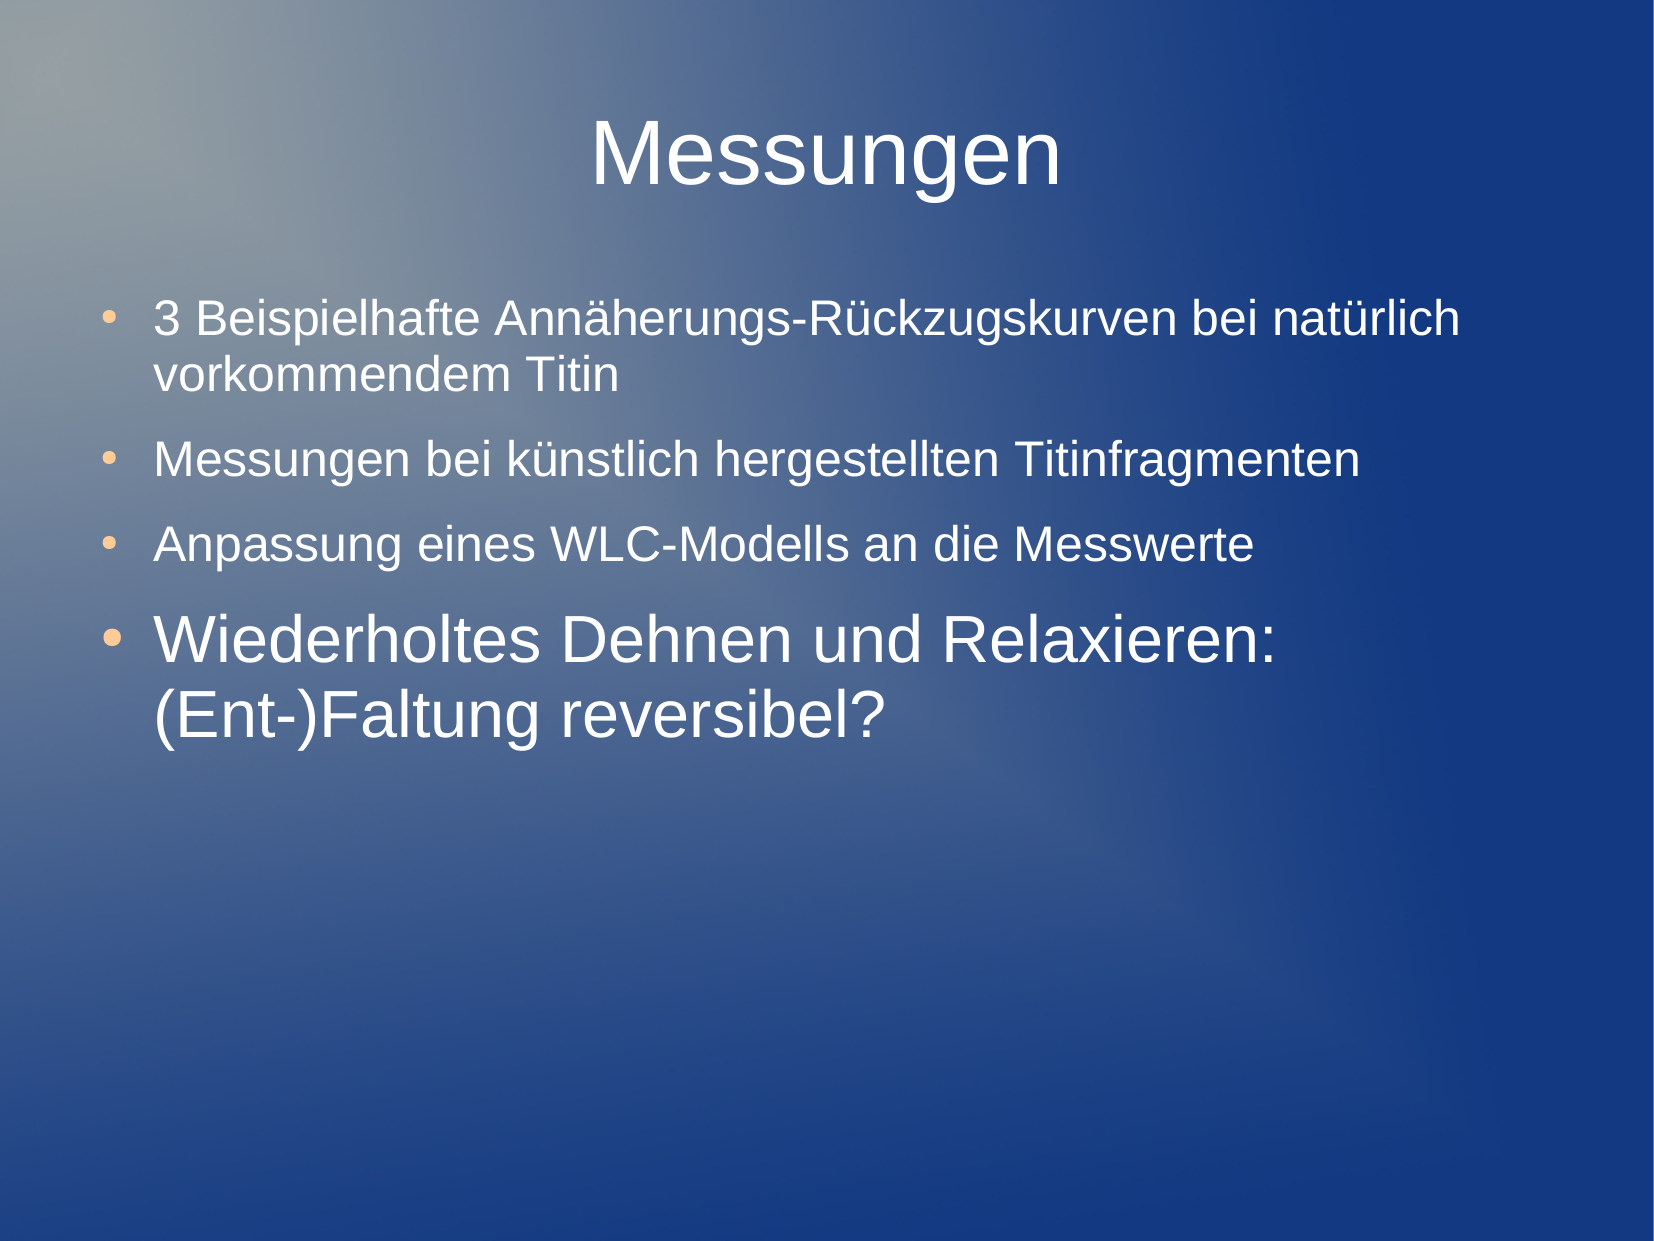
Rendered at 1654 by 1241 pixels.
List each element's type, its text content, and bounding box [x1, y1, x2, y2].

picture [0, 0, 1654, 1241]
title Messungen [82, 49, 1571, 257]
list 3 Beispielhafte Annäherungs-Rückzugskurven bei natürlich vorkommendem Titin Messungen bei künstlich hergestellten Titinfragmenten Anpassung eines WLC-Modells an die Messwerte Wiederholtes Dehnen und Relaxieren: (Ent-)Faltung reversibel? [82, 290, 1571, 1109]
